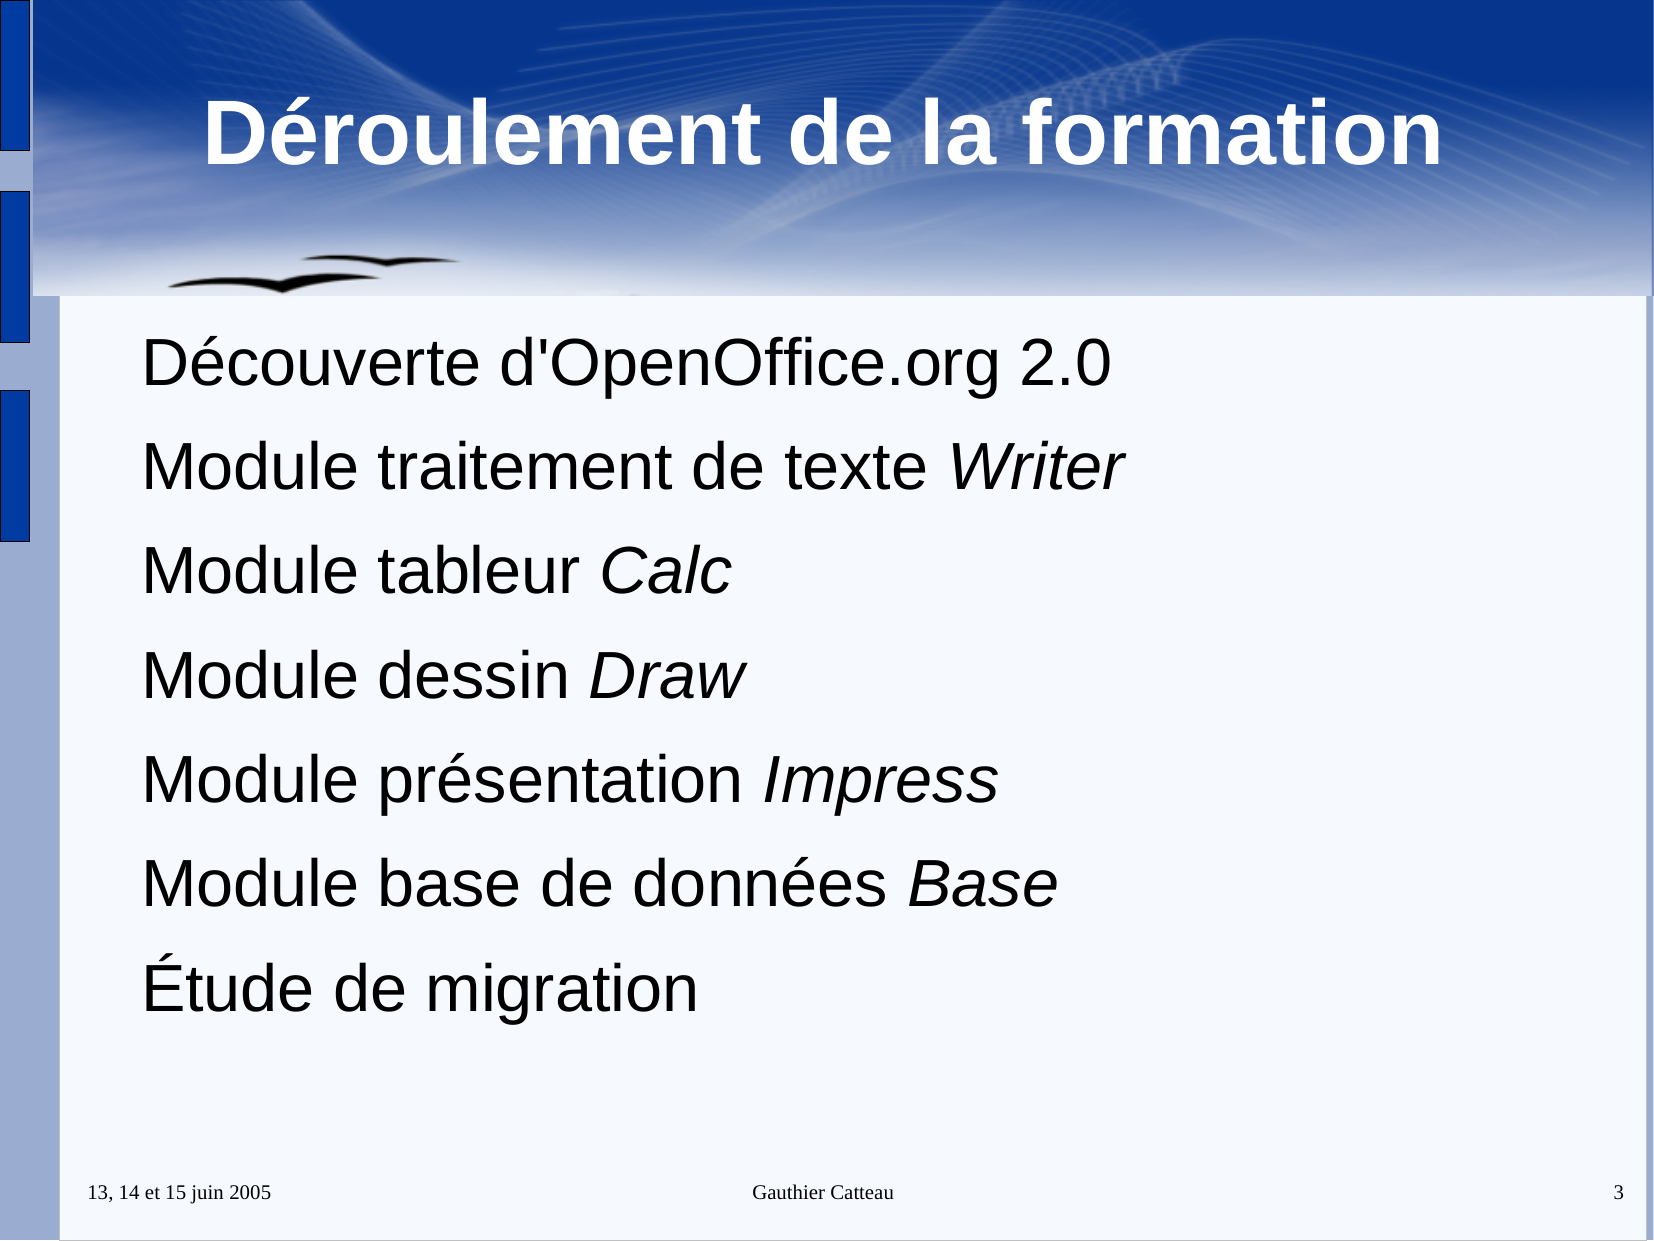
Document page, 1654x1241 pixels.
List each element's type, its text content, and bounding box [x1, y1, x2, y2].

title Déroulement de la formation [118, 29, 1531, 237]
list Découverte d'OpenOffice.org 2.0 Module traitement de texte Writer Module tableur Calc Module dessin Draw Module présentation Impress Module base de données Base Étude de migration [123, 324, 1536, 1026]
picture [33, 0, 1654, 296]
